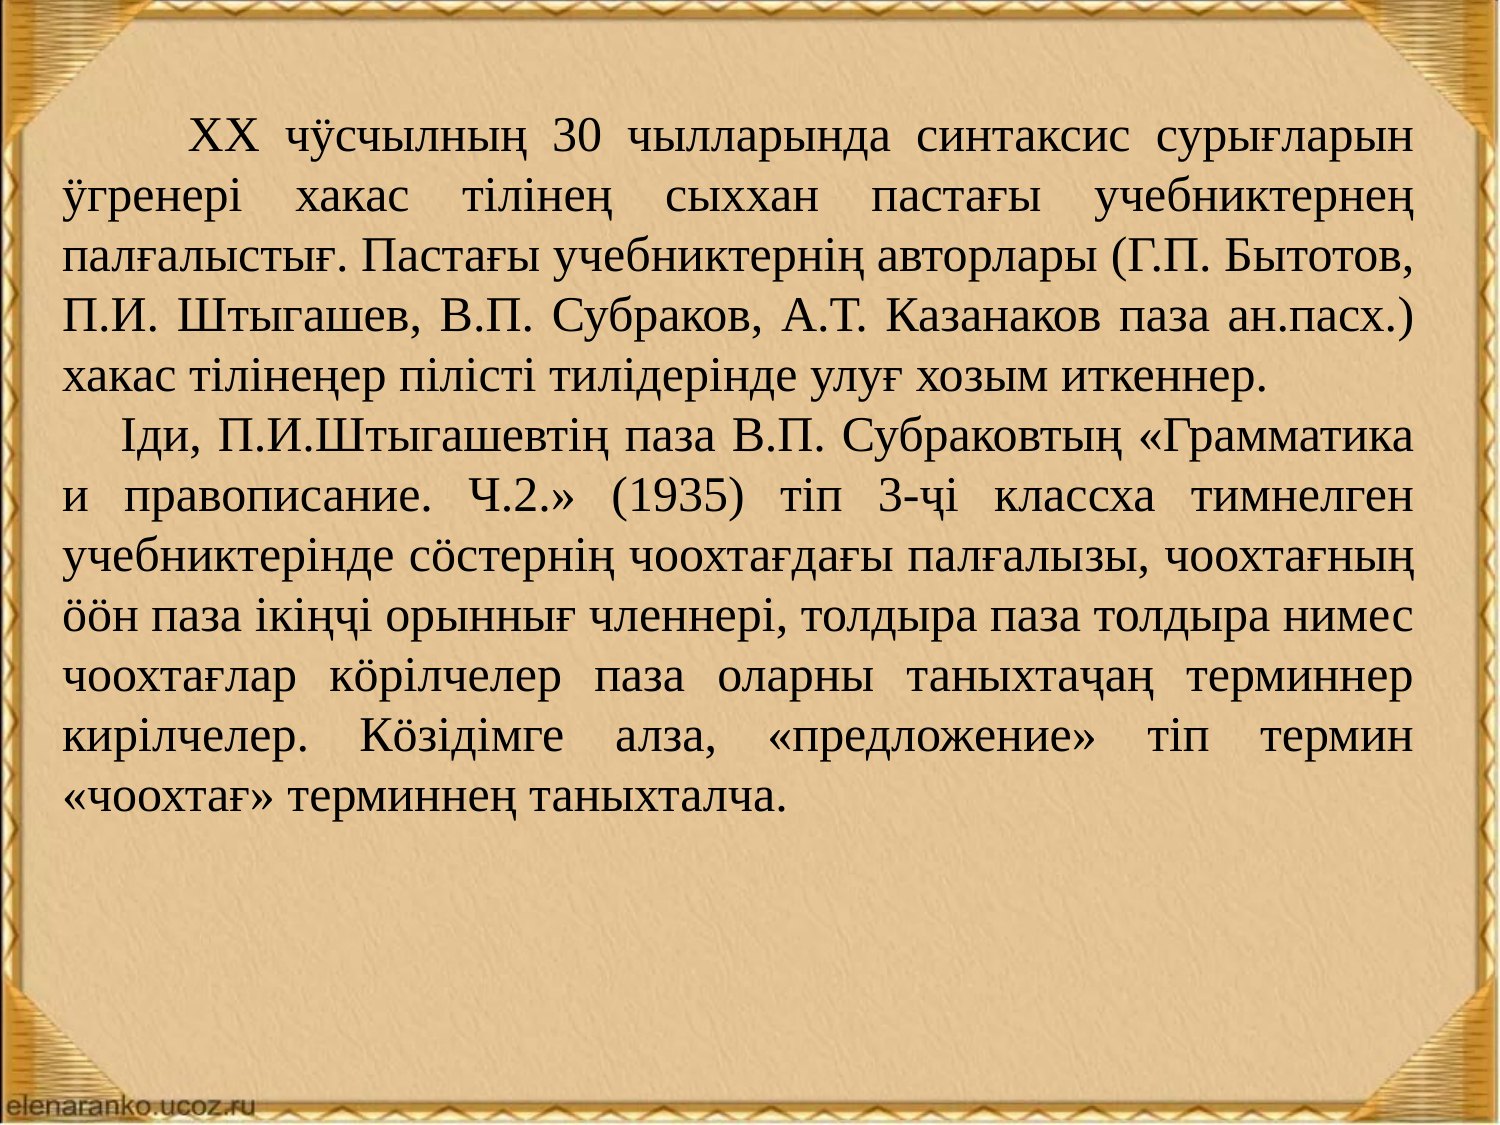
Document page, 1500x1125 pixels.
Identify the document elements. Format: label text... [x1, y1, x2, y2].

text_box ХХ чӱсчылның 30 чылларында синтаксис сурығларын ӱгренері хакас тілінең сыххан пастағы учебниктернең палғалыстығ. Пастағы учебниктернің авторлары (Г.П. Бытотов, П.И. Штыгашев, В.П. Субраков, А.Т. Казанаков паза ан.пасх.) хакас тілінеңер пілісті тилідерінде улуғ хозым иткеннер. Іди, П.И.Штыгашевтің паза В.П. Субраковтың «Грамматика и правописание. Ч.2.» (1935) тіп 3-ҷі классха тимнелген учебниктерінде сӧстернің чоохтағдағы палғалызы, чоохтағның ӧӧн паза ікіңҷі орыннығ членнері, толдыра паза толдыра нимес чоохтағлар кӧрілчелер паза оларны таныхтаҷаң терминнер кирілчелер. Кӧзідімге алза, «предложение» тіп термин «чоохтағ» терминнең таныхталча. [47, 94, 1430, 977]
picture [0, 0, 1500, 1125]
